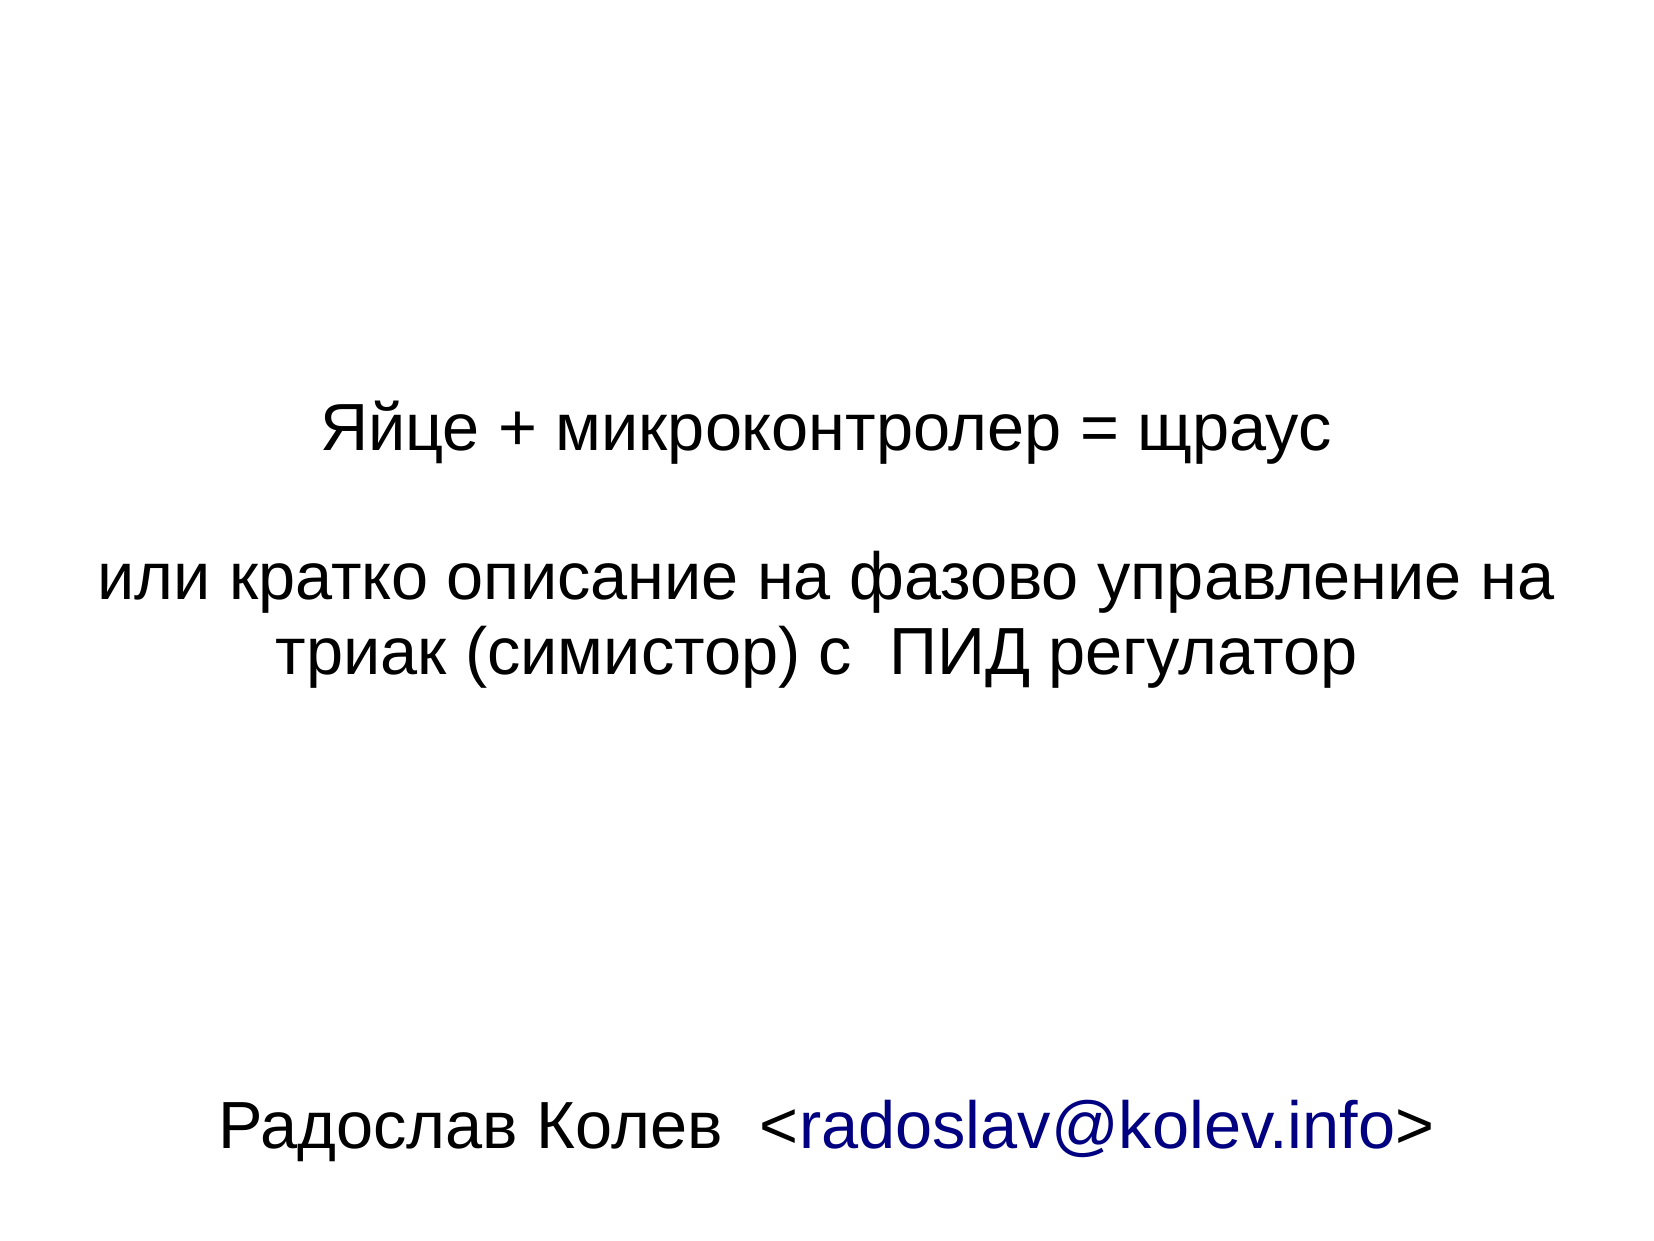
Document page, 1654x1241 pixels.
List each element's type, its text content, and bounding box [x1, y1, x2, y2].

title Радослав Колев <radoslav@kolev.info> [82, 1021, 1571, 1229]
subtitle Яйце + микроконтролер = щраус или кратко описание на фазово управление на триак (симистор) с ПИД регулатор [82, 389, 1571, 689]
